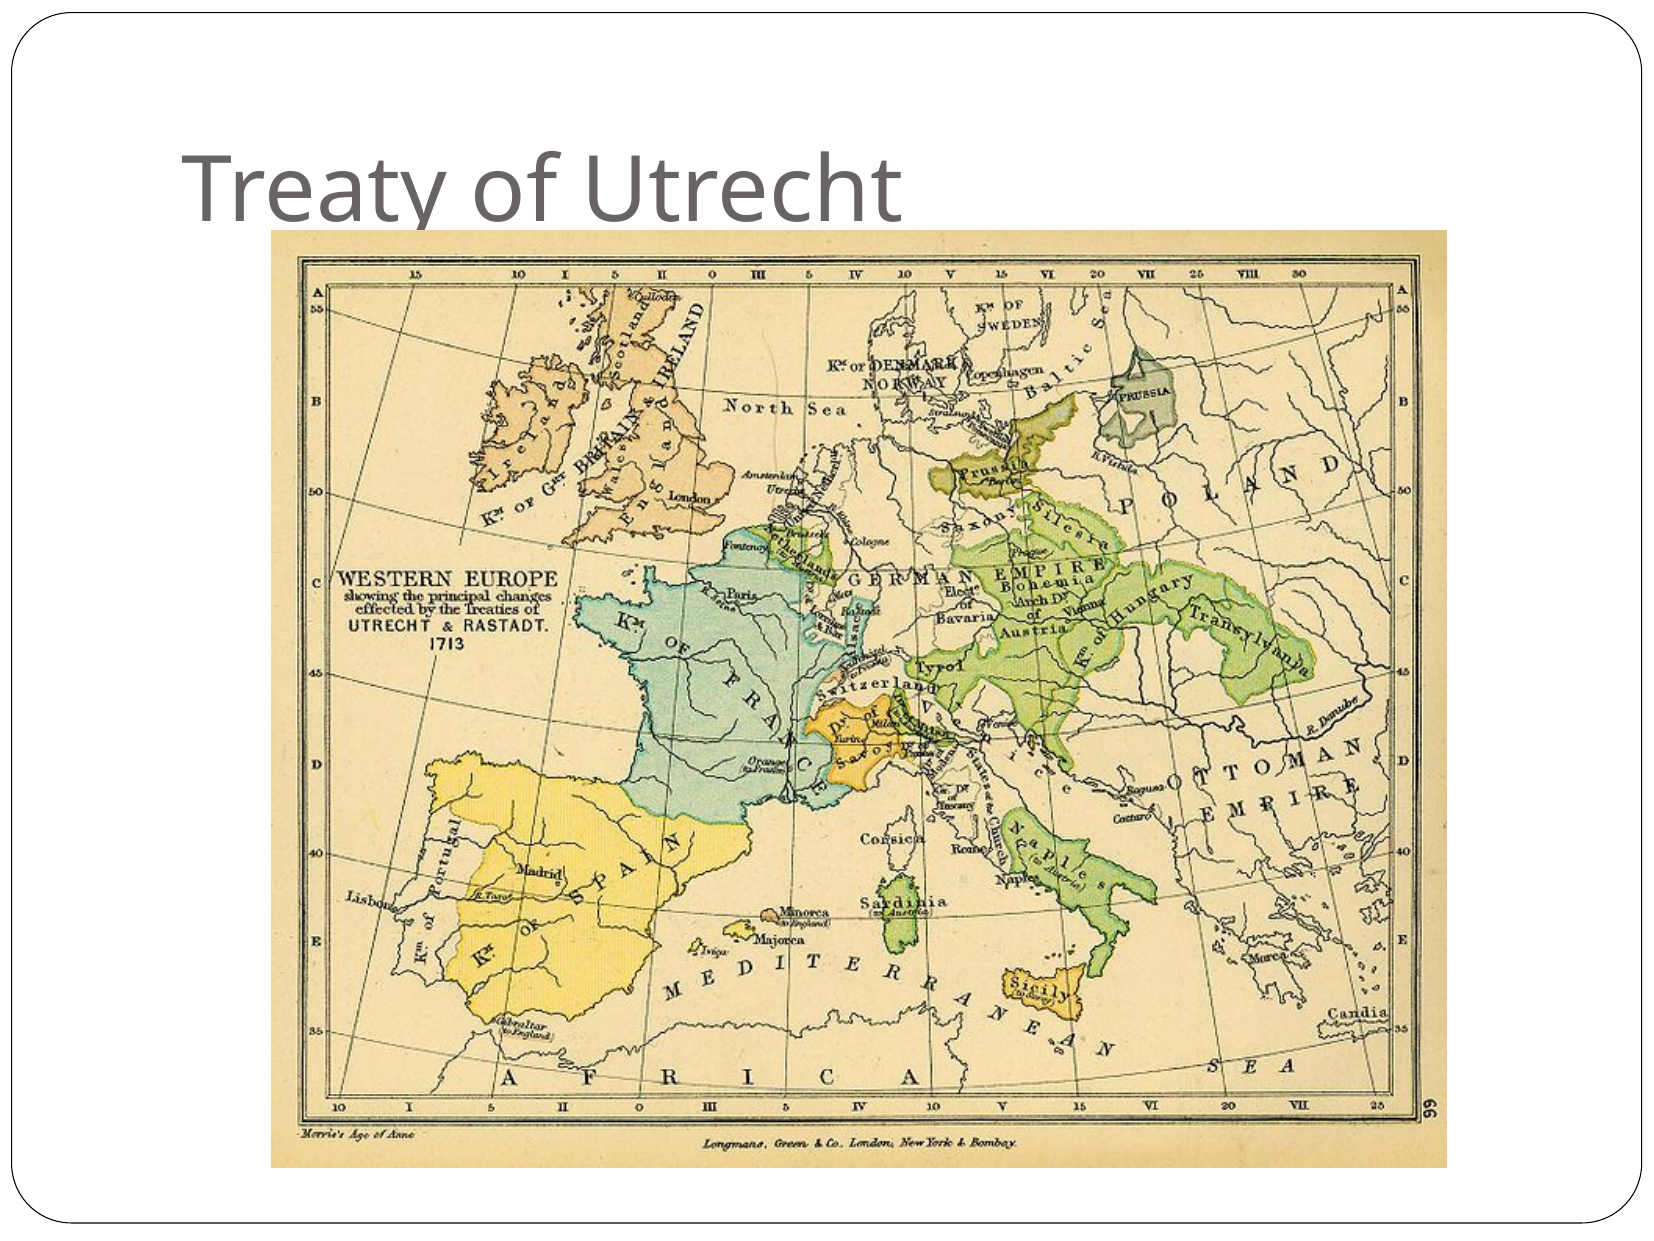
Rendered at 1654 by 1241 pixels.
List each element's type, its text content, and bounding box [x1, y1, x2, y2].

title Treaty of Utrecht [165, 49, 1571, 257]
picture [271, 230, 1447, 1168]
